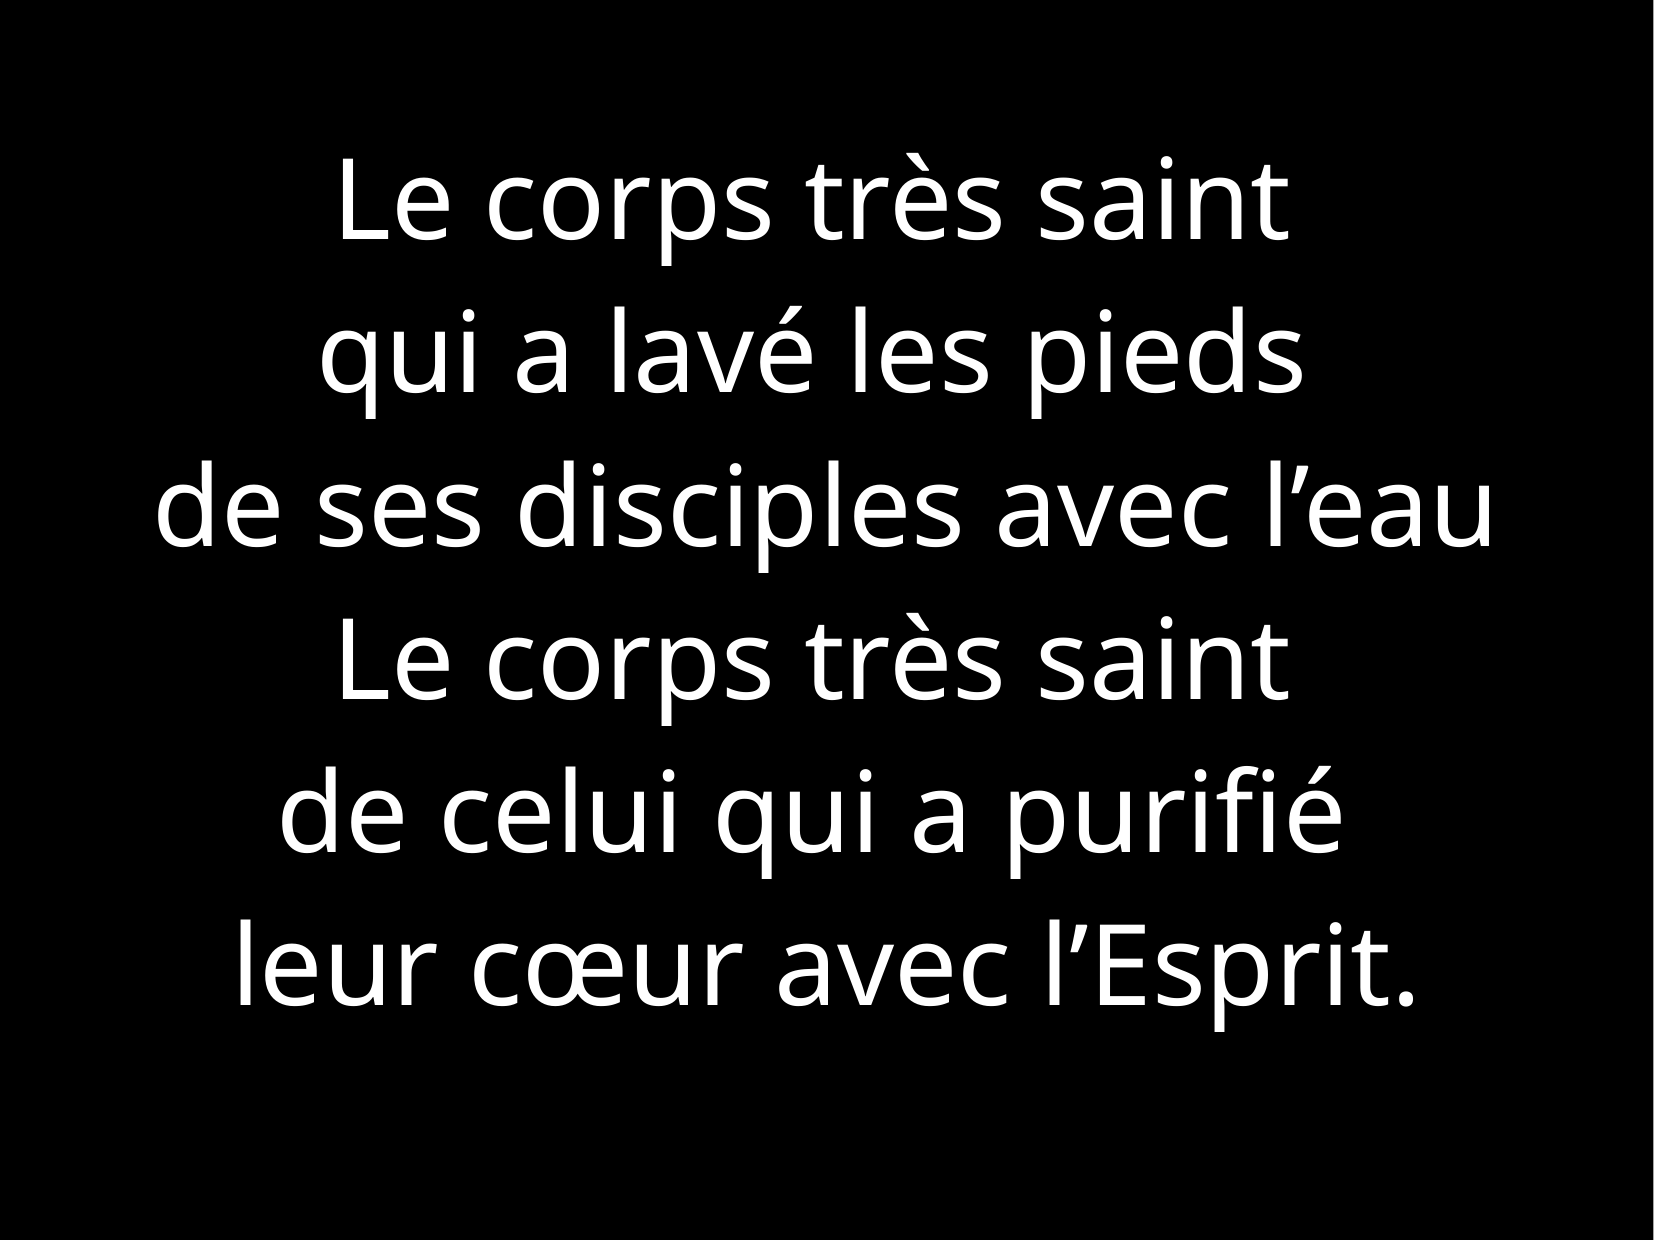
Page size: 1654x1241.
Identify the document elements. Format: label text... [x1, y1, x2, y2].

subtitle Le corps très saint qui a lavé les pieds de ses disciples avec l’eau Le corps très saint de celui qui a purifié leur cœur avec l’Esprit. [82, 49, 1571, 1109]
